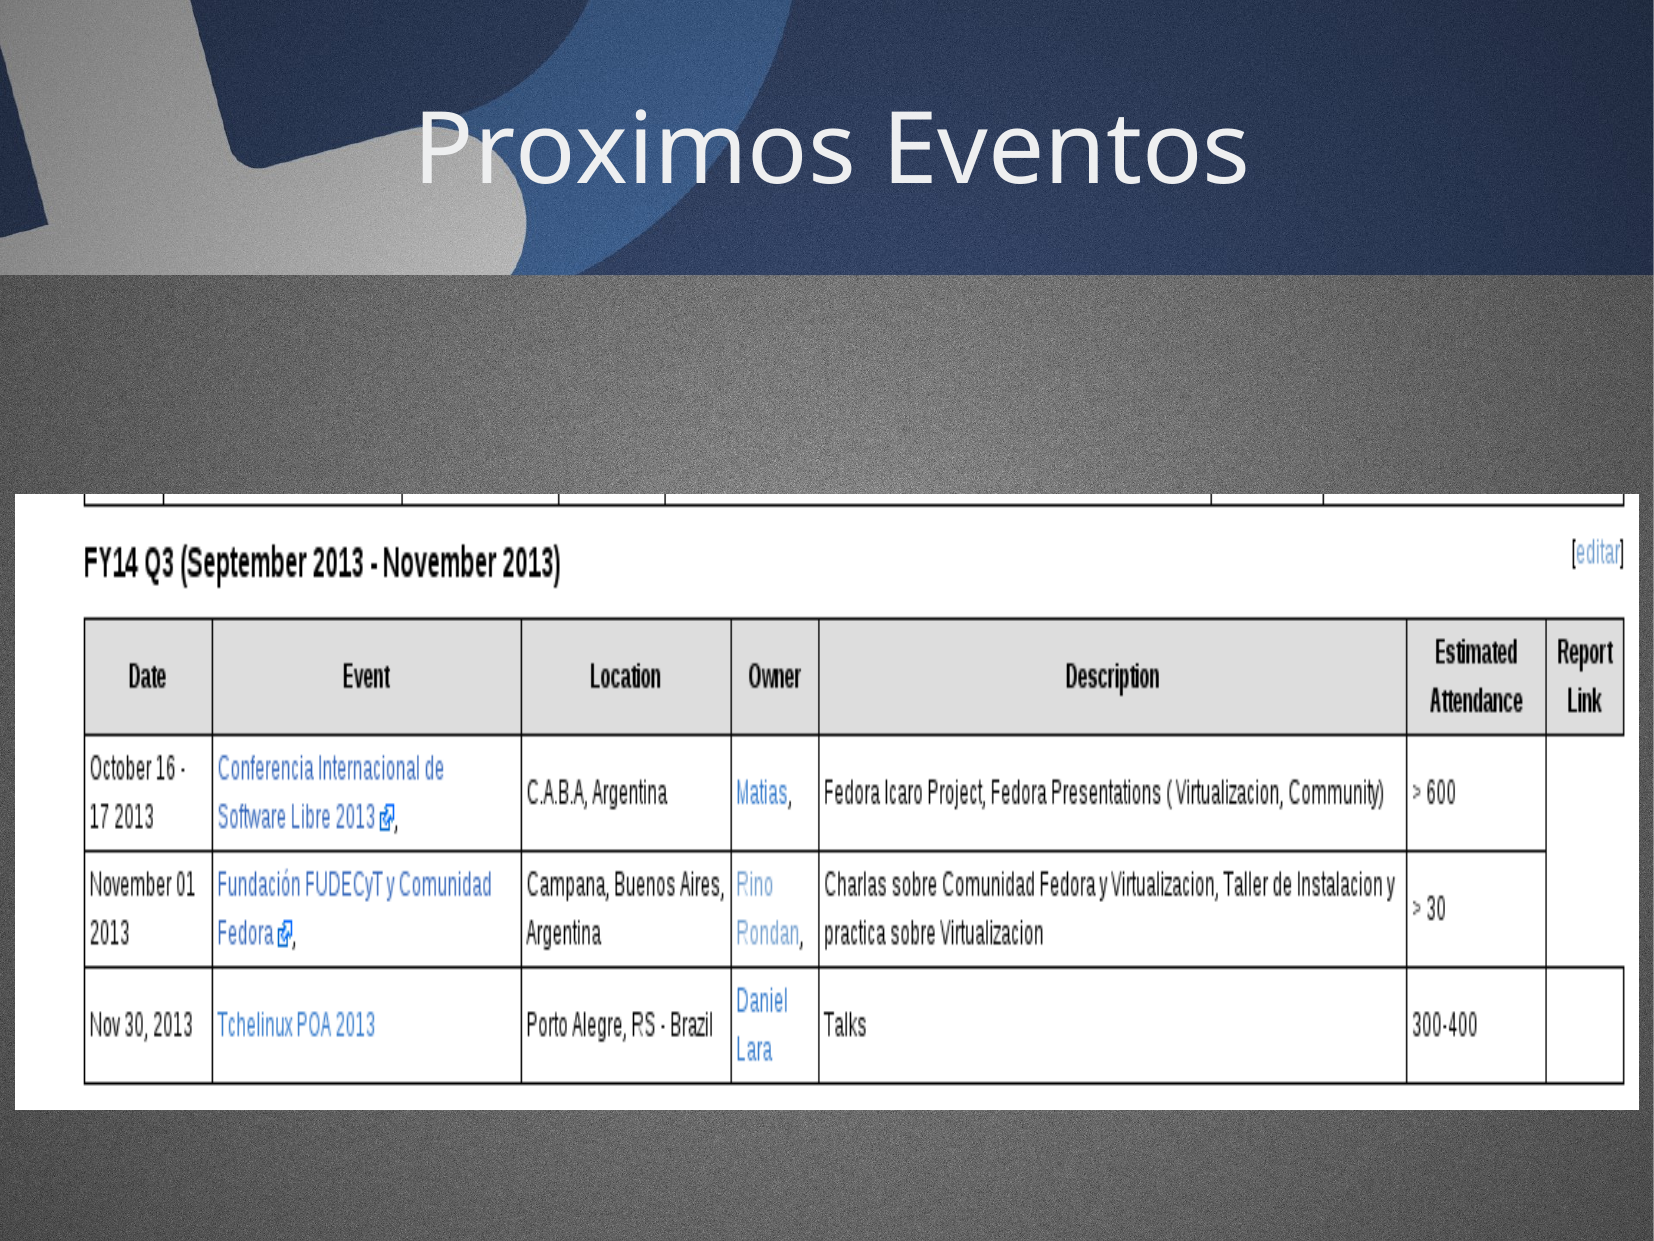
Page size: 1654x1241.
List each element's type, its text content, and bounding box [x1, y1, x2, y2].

text_box Proximos Eventos [88, 43, 1577, 252]
picture [0, 0, 1654, 1241]
